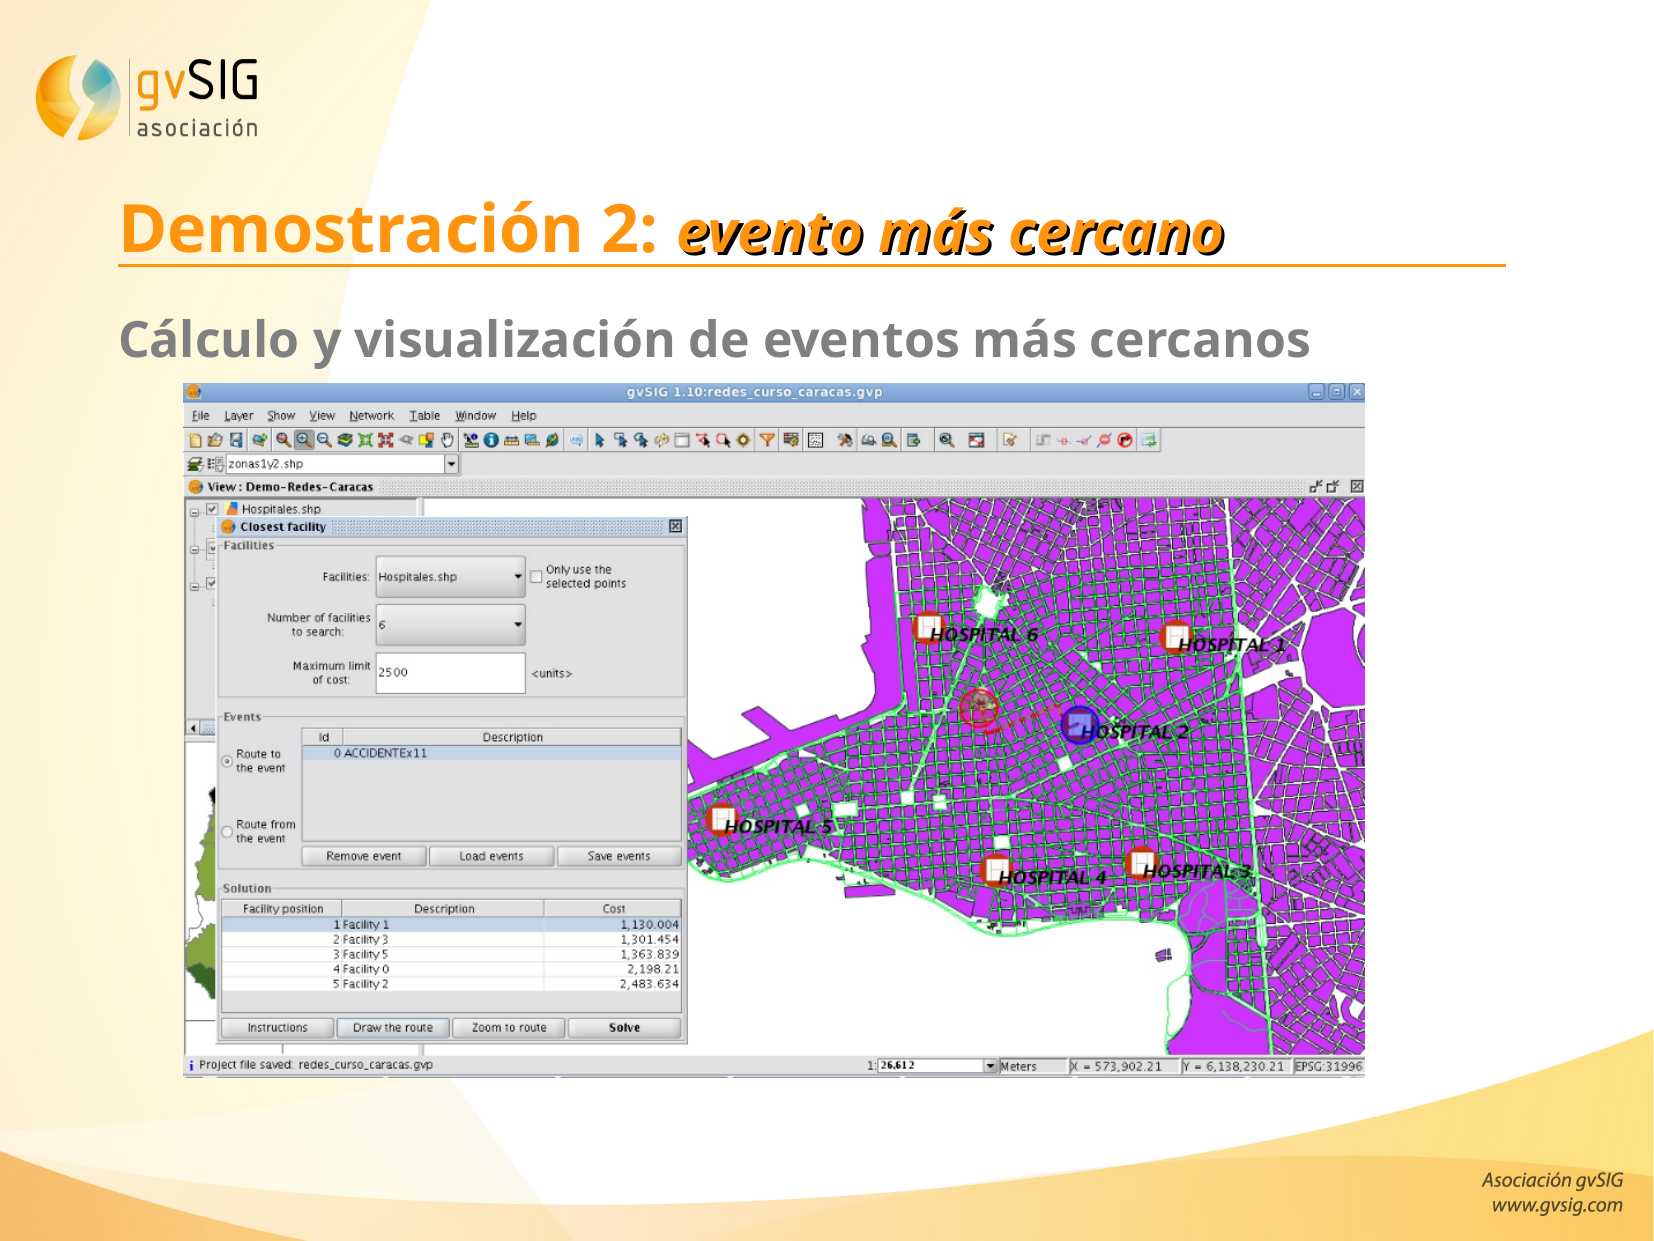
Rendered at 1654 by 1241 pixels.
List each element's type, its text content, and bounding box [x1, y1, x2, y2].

title Cálculo y visualización de eventos más cercanos [118, 293, 1536, 383]
title Demostración 2: evento más cercano [118, 177, 1607, 276]
picture [0, 0, 1654, 1241]
